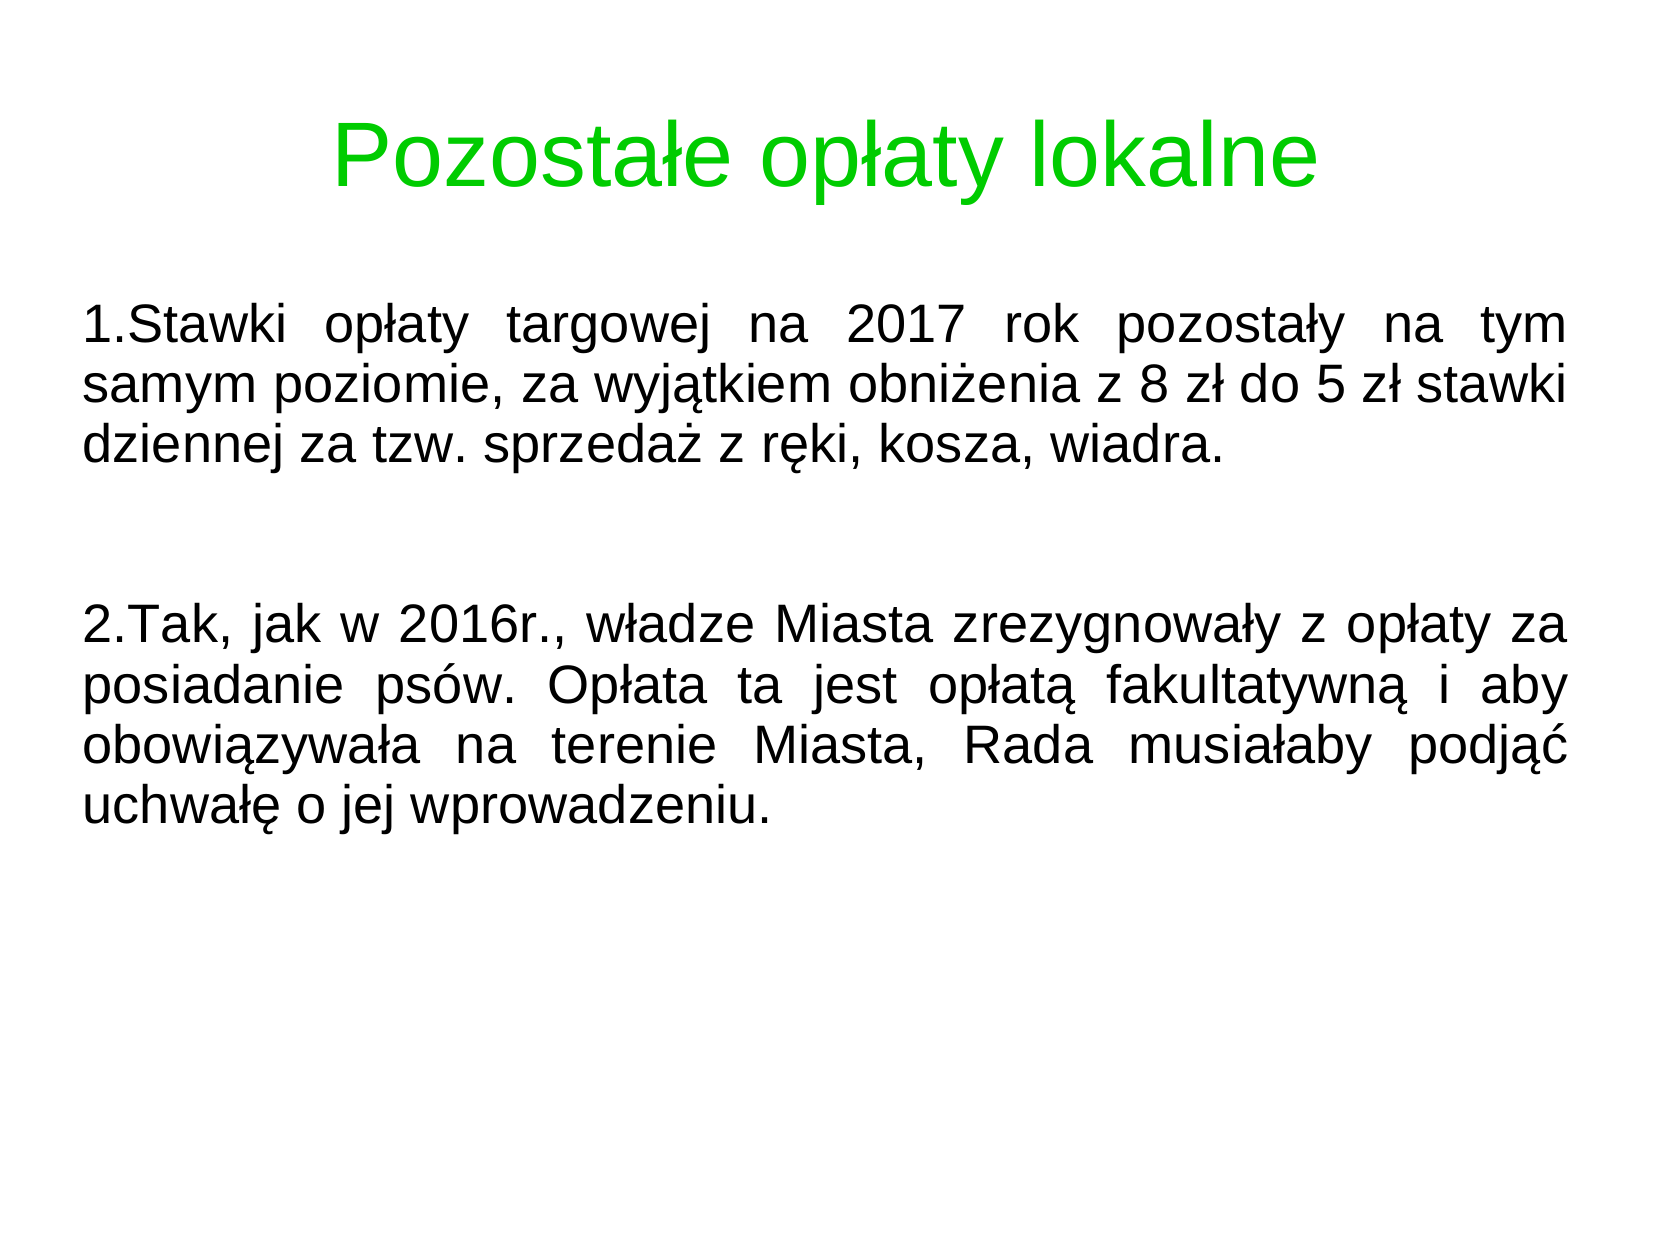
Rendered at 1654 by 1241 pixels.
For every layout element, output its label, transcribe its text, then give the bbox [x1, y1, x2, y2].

title Pozostałe opłaty lokalne [82, 49, 1571, 257]
list 1.Stawki opłaty targowej na 2017 rok pozostały na tym samym poziomie, za wyjątkiem obniżenia z 8 zł do 5 zł stawki dziennej za tzw. sprzedaż z ręki, kosza, wiadra. 2.Tak, jak w 2016r., władze Miasta zrezygnowały z opłaty za posiadanie psów. Opłata ta jest opłatą fakultatywną i aby obowiązywała na terenie Miasta, Rada musiałaby podjąć uchwałę o jej wprowadzeniu. [82, 290, 1571, 1109]
